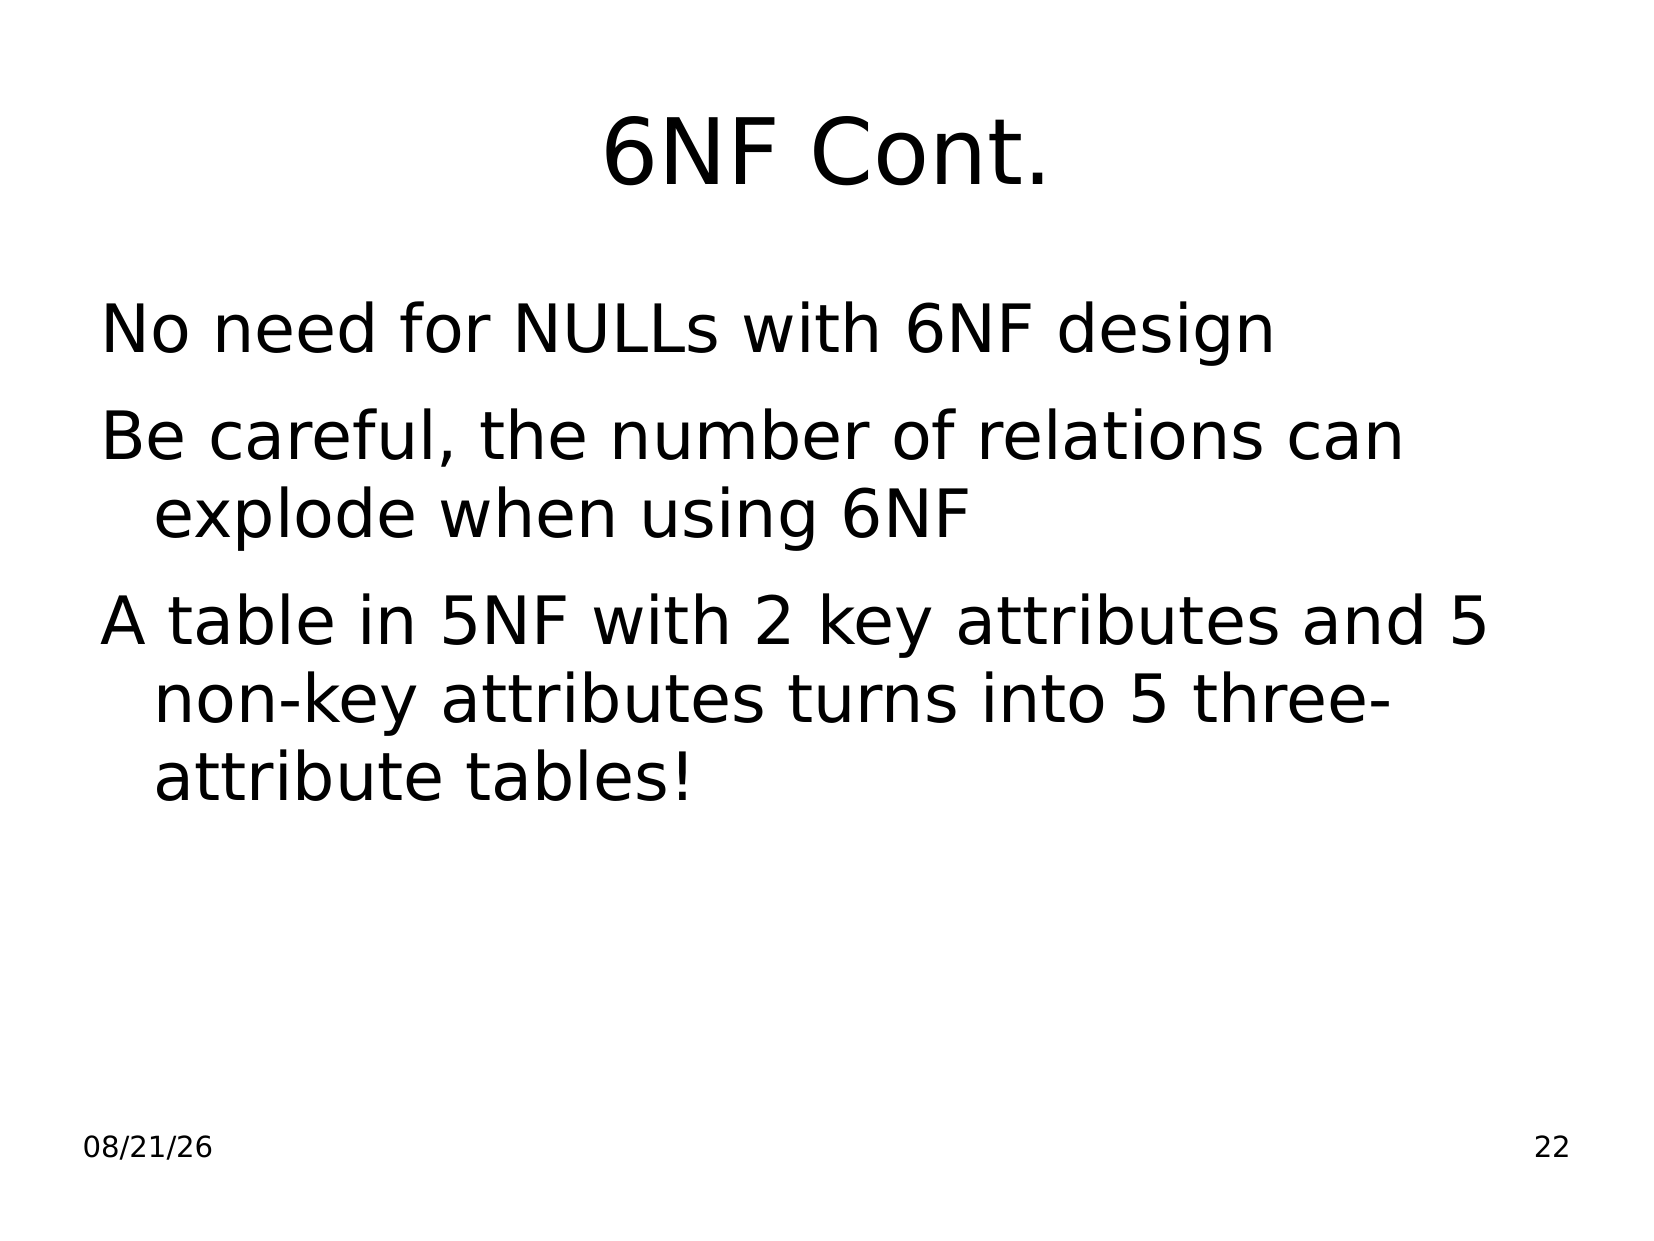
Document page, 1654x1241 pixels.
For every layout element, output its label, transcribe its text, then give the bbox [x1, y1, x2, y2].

title 6NF Cont. [82, 56, 1571, 250]
list No need for NULLs with 6NF design Be careful, the number of relations can explode when using 6NF A table in 5NF with 2 key attributes and 5 non-key attributes turns into 5 three-attribute tables! [82, 290, 1571, 1094]
